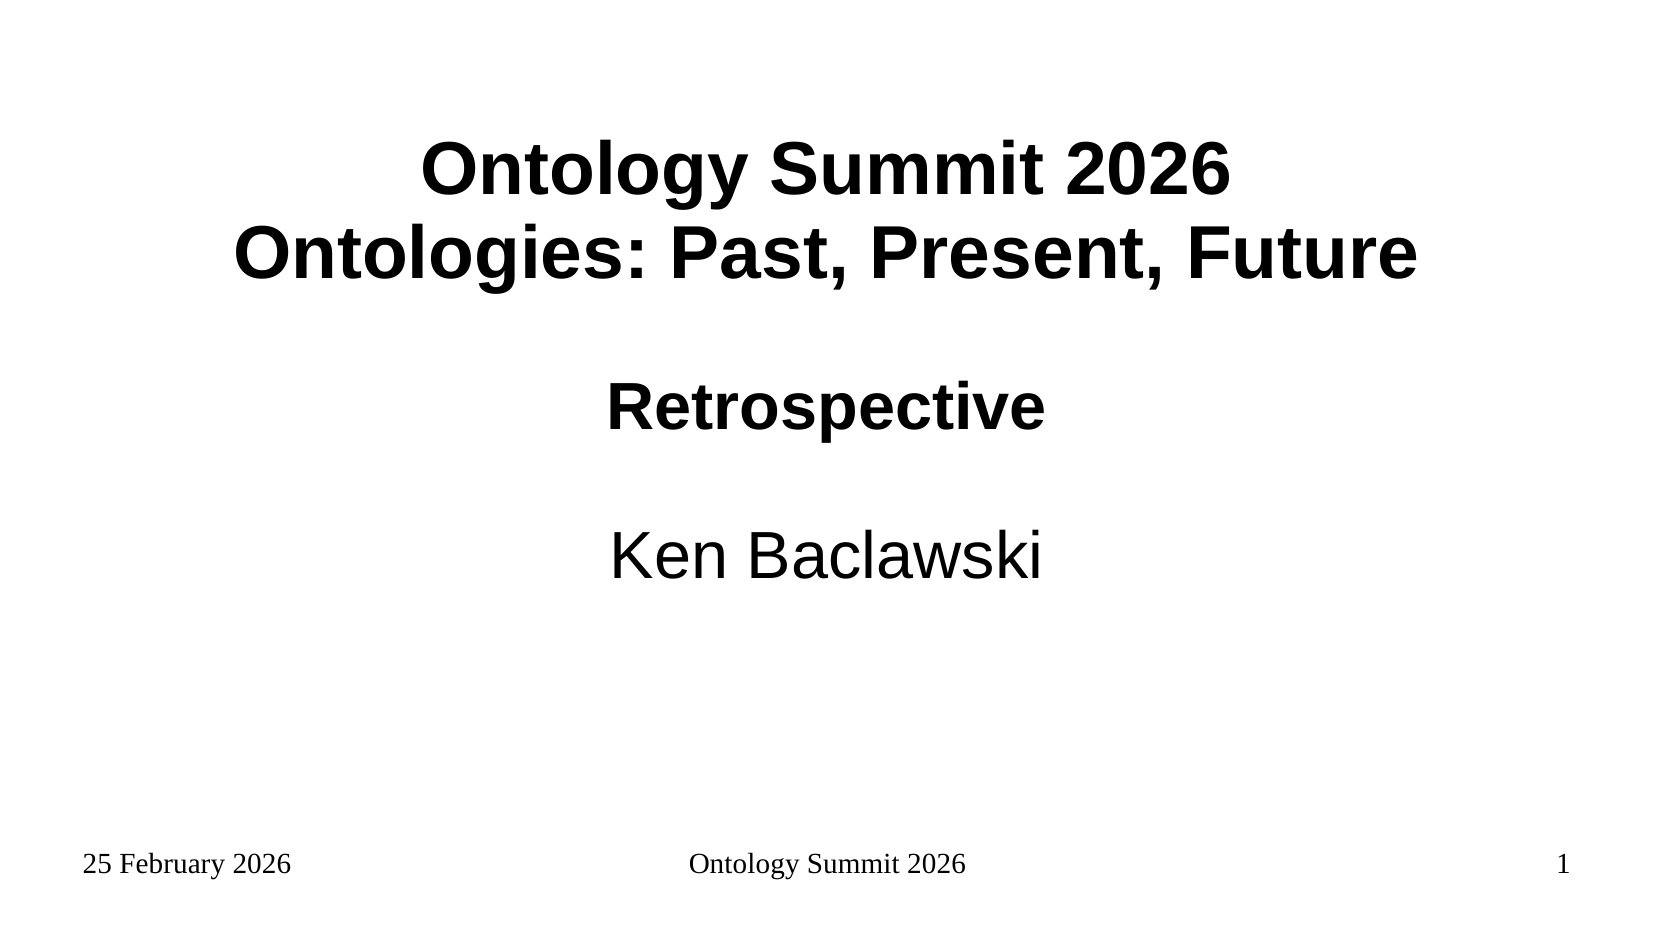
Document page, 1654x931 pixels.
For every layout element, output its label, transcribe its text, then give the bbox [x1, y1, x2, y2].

subtitle Ontology Summit 2026 Ontologies: Past, Present, Future Retrospective Ken Baclawski [82, 37, 1571, 757]
